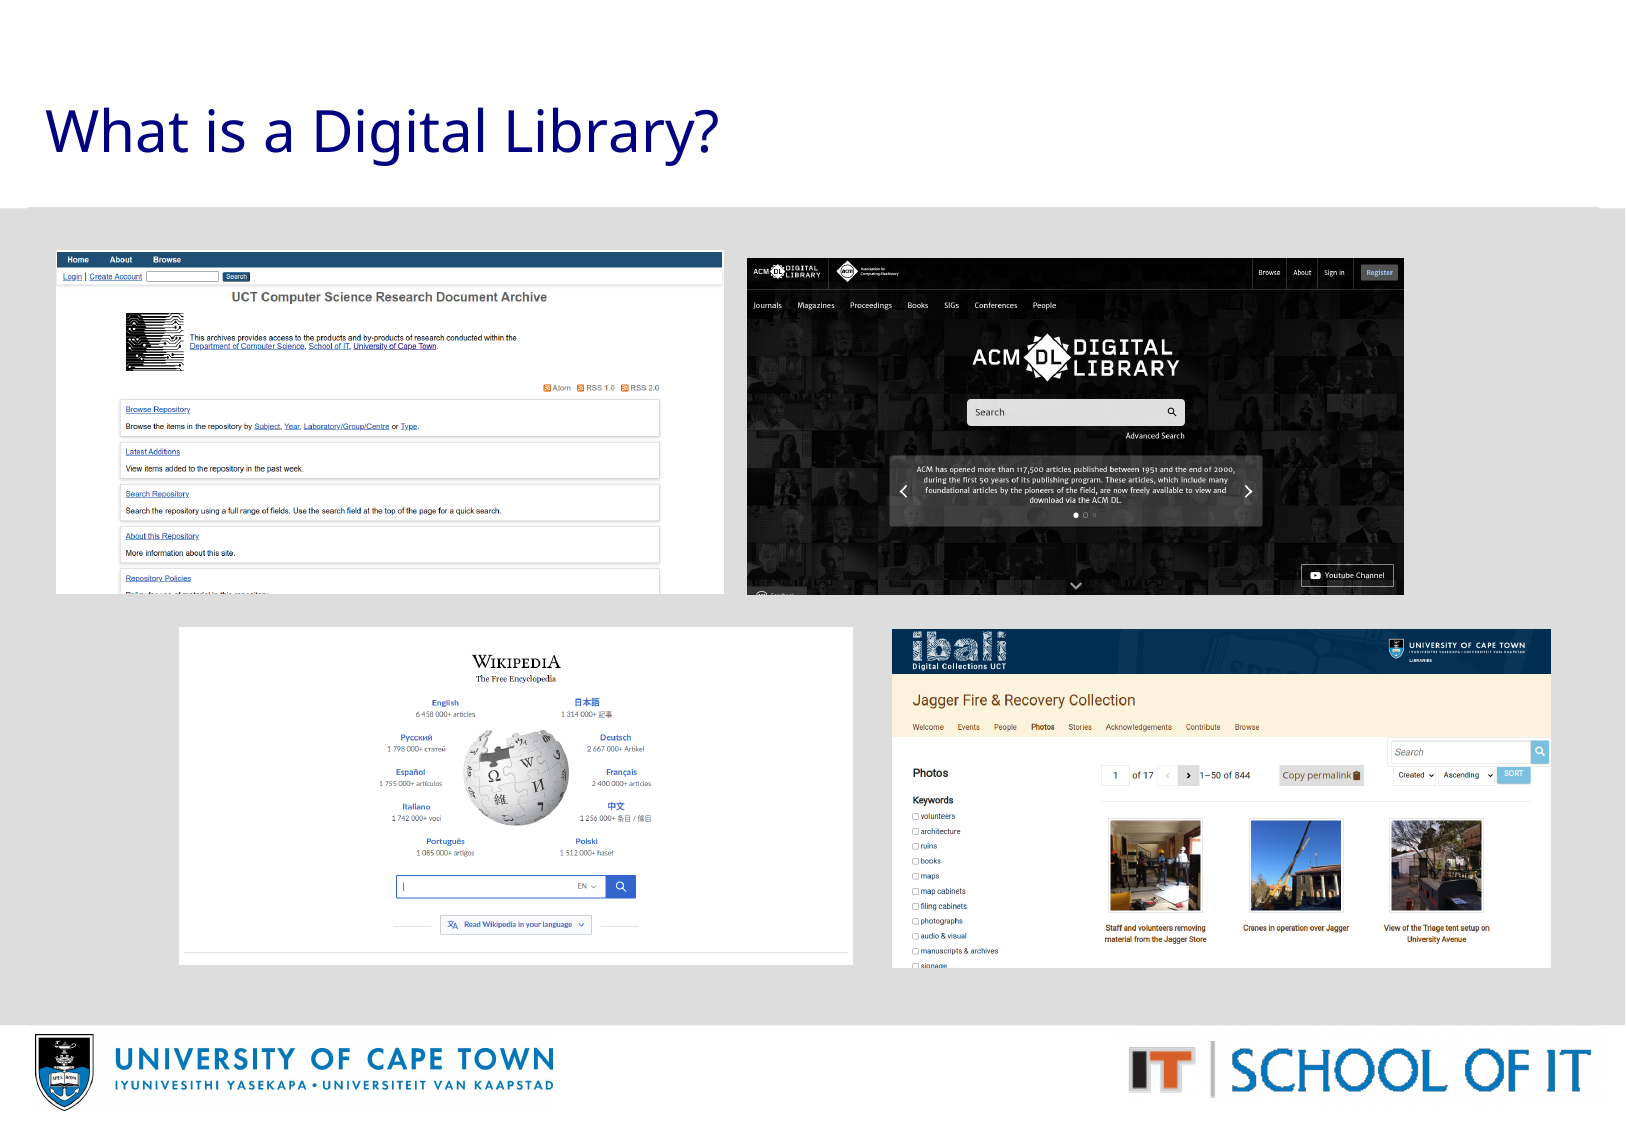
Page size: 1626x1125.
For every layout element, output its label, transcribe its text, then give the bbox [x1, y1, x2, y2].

title What is a Digital Library? [45, 66, 1583, 194]
picture [179, 627, 853, 965]
text_box [0, 208, 1626, 1026]
picture [35, 1034, 553, 1111]
picture [1118, 1030, 1606, 1109]
picture [892, 629, 1551, 968]
picture [56, 250, 724, 595]
picture [747, 258, 1404, 595]
